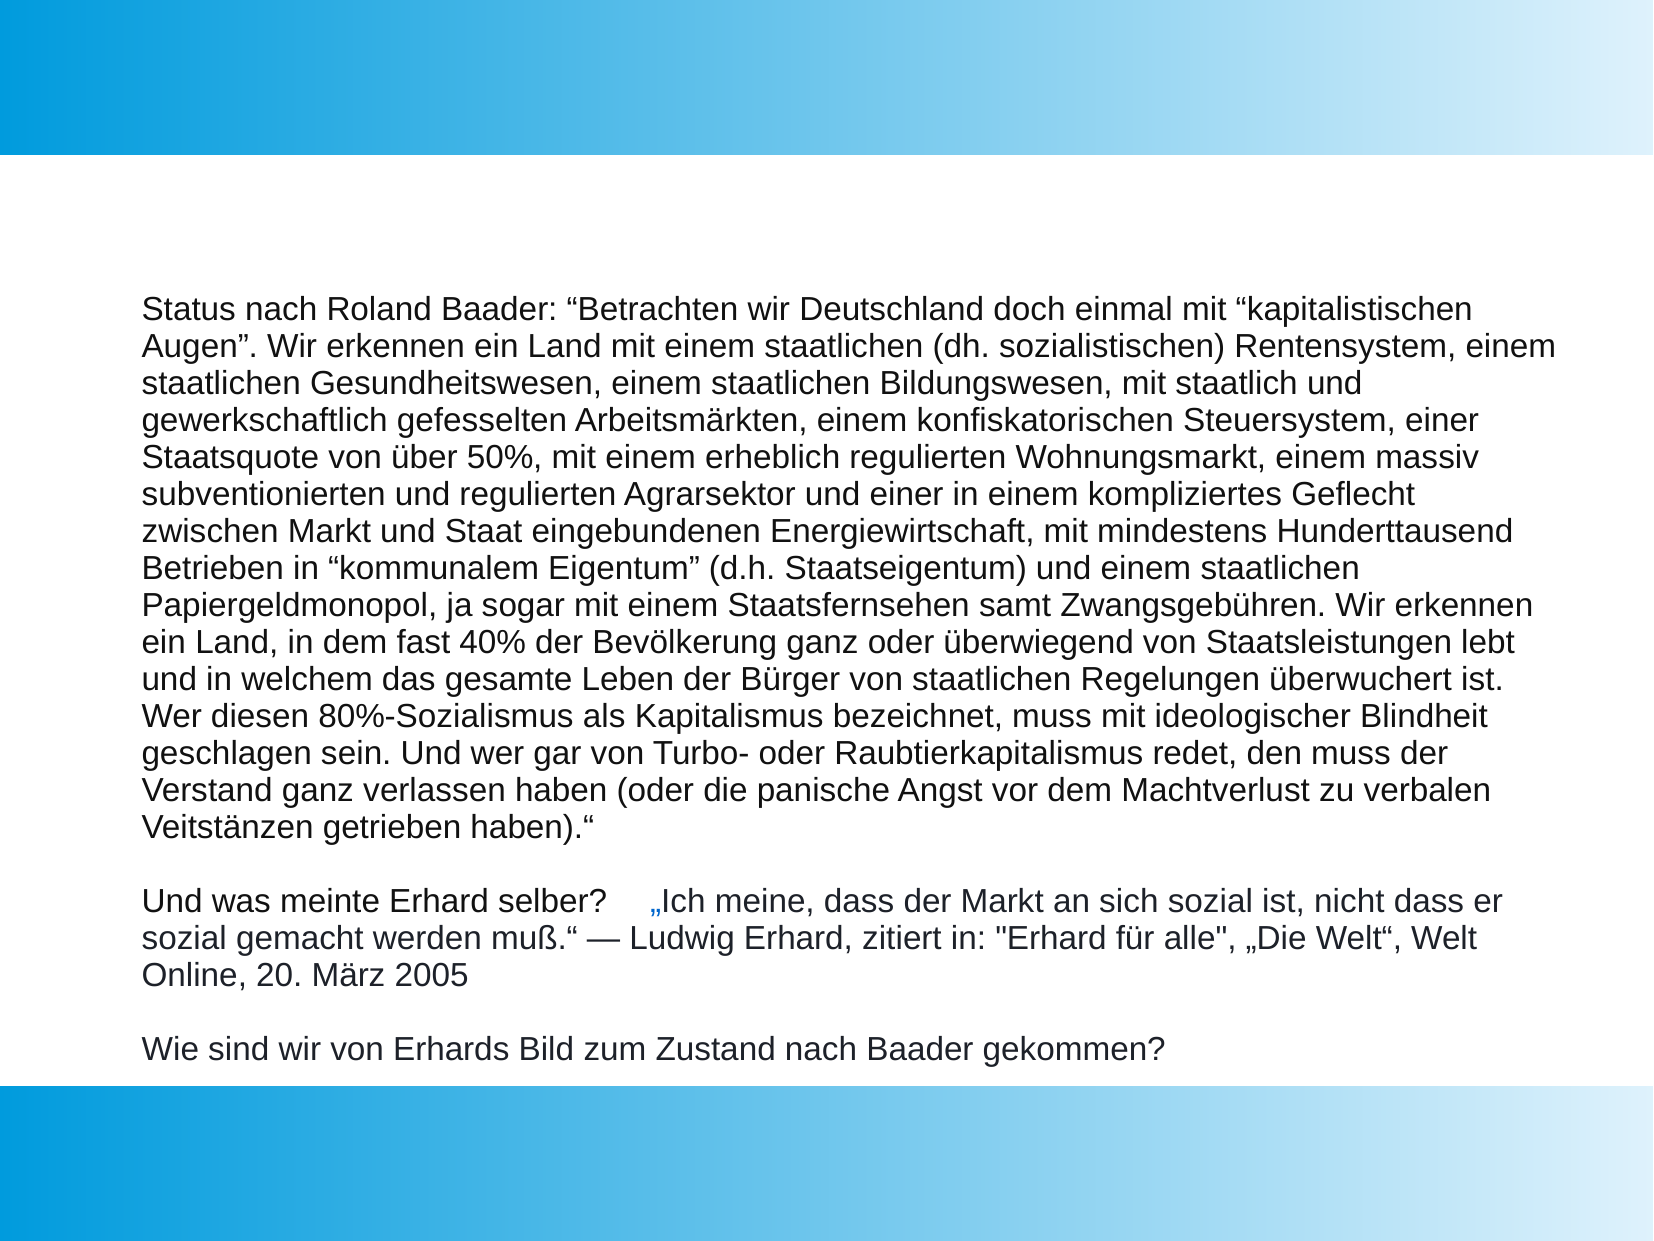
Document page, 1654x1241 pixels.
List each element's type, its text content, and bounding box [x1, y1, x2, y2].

list Status nach Roland Baader: “Betrachten wir Deutschland doch einmal mit “kapitalistischen Augen”. Wir erkennen ein Land mit einem staatlichen (dh. sozialistischen) Rentensystem, einem staatlichen Gesundheitswesen, einem staatlichen Bildungswesen, mit staatlich und gewerkschaftlich gefesselten Arbeitsmärkten, einem konfiskatorischen Steuersystem, einer Staatsquote von über 50%, mit einem erheblich regulierten Wohnungsmarkt, einem massiv subventionierten und regulierten Agrarsektor und einer in einem kompliziertes Geflecht zwischen Markt und Staat eingebundenen Energiewirtschaft, mit mindestens Hunderttausend Betrieben in “kommunalem Eigentum” (d.h. Staatseigentum) und einem staatlichen Papiergeldmonopol, ja sogar mit einem Staatsfernsehen samt Zwangsgebühren. Wir erkennen ein Land, in dem fast 40% der Bevölkerung ganz oder überwiegend von Staatsleistungen lebt und in welchem das gesamte Leben der Bürger von staatlichen Regelungen überwuchert ist. Wer diesen 80%-Sozialismus als Kapitalismus bezeichnet, muss mit ideologischer Blindheit geschlagen sein. Und wer gar von Turbo- oder Raubtierkapitalismus redet, den muss der Verstand ganz verlassen haben (oder die panische Angst vor dem Machtverlust zu verbalen Veitstänzen getrieben haben).“ Und was meinte Erhard selber? „Ich meine, dass der Markt an sich sozial ist, nicht dass er sozial gemacht werden muß.“ — Ludwig Erhard, zitiert in: "Erhard für alle", „Die Welt“, Welt Online, 20. März 2005 Wie sind wir von Erhards Bild zum Zustand nach Baader gekommen? [70, 290, 1559, 1010]
